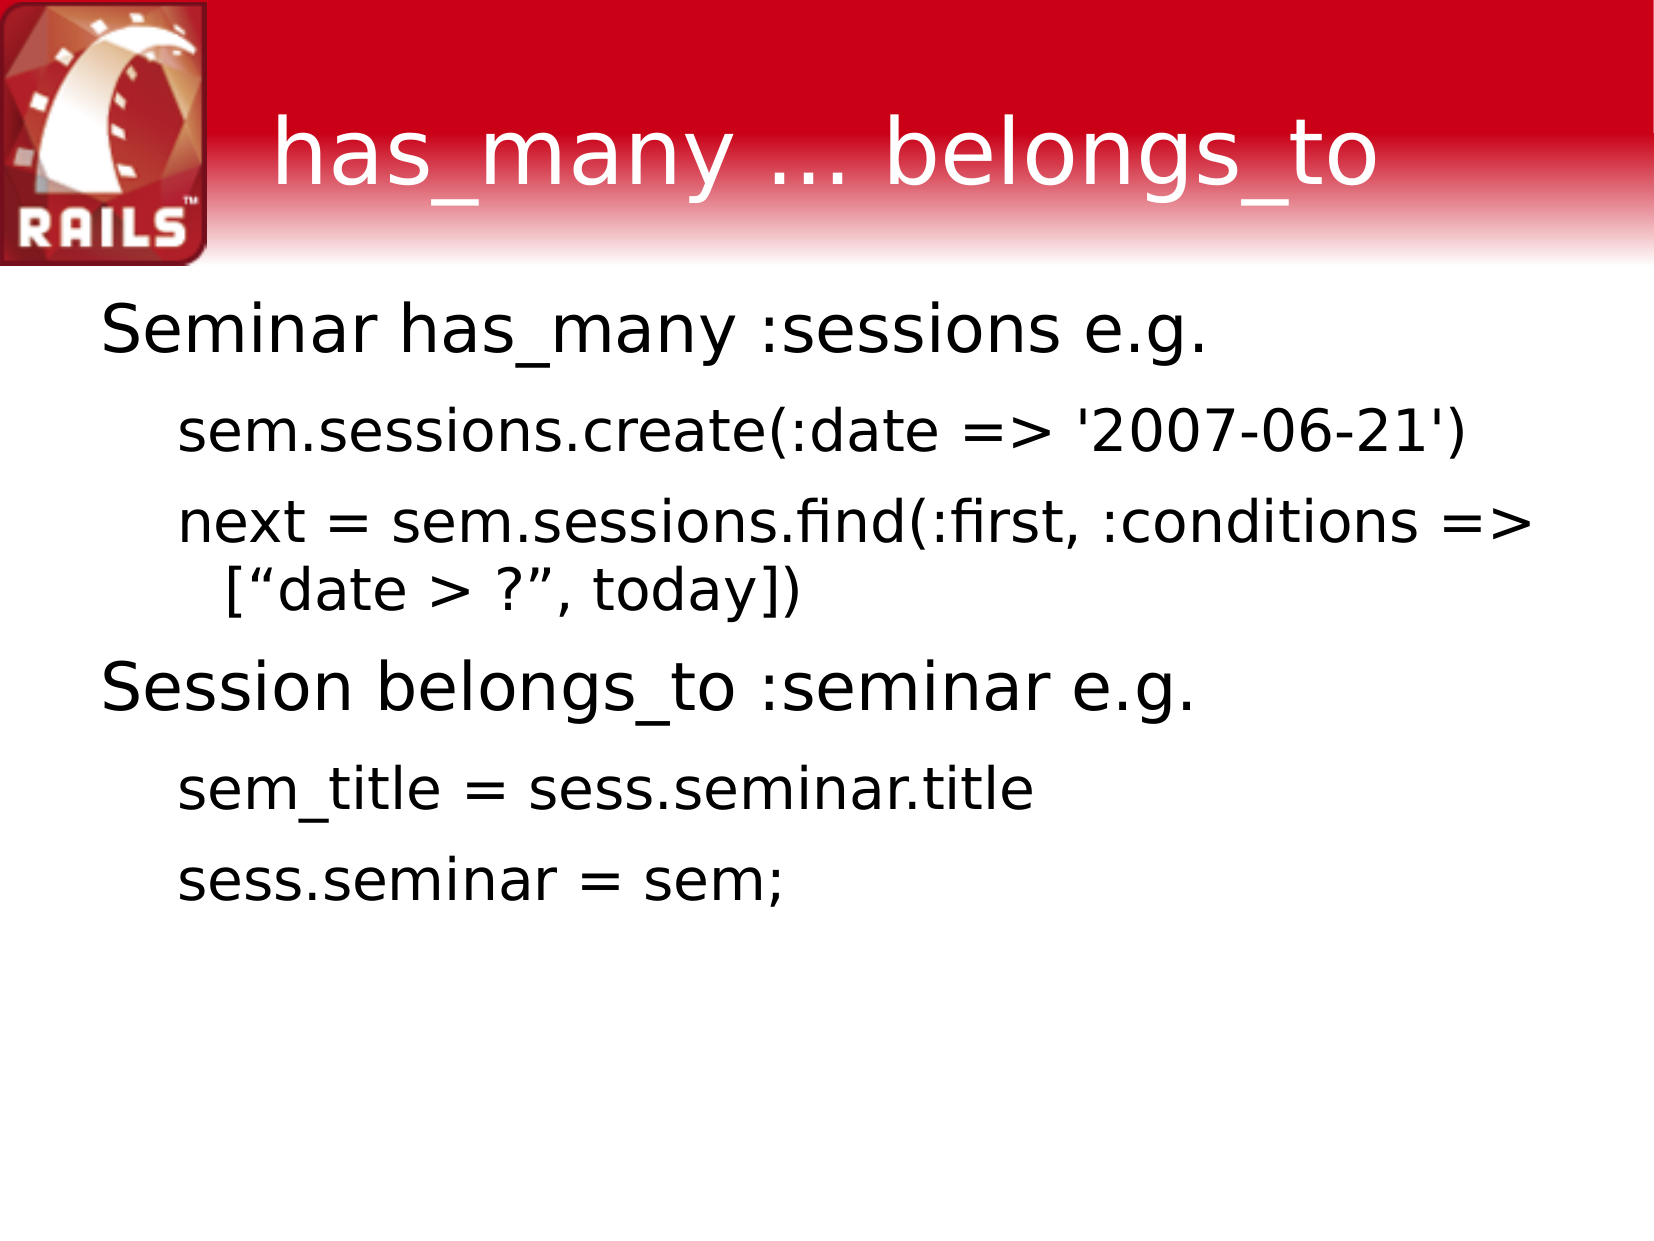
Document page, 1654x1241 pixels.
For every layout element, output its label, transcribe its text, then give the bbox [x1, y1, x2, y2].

title has_many ... belongs_to [82, 56, 1571, 250]
picture [0, 2, 207, 266]
list Seminar has_many :sessions e.g. sem.sessions.create(:date => '2007-06-21') next = sem.sessions.find(:first, :conditions => [“date > ?”, today]) Session belongs_to :seminar e.g. sem_title = sess.seminar.title sess.seminar = sem; [82, 290, 1571, 1094]
